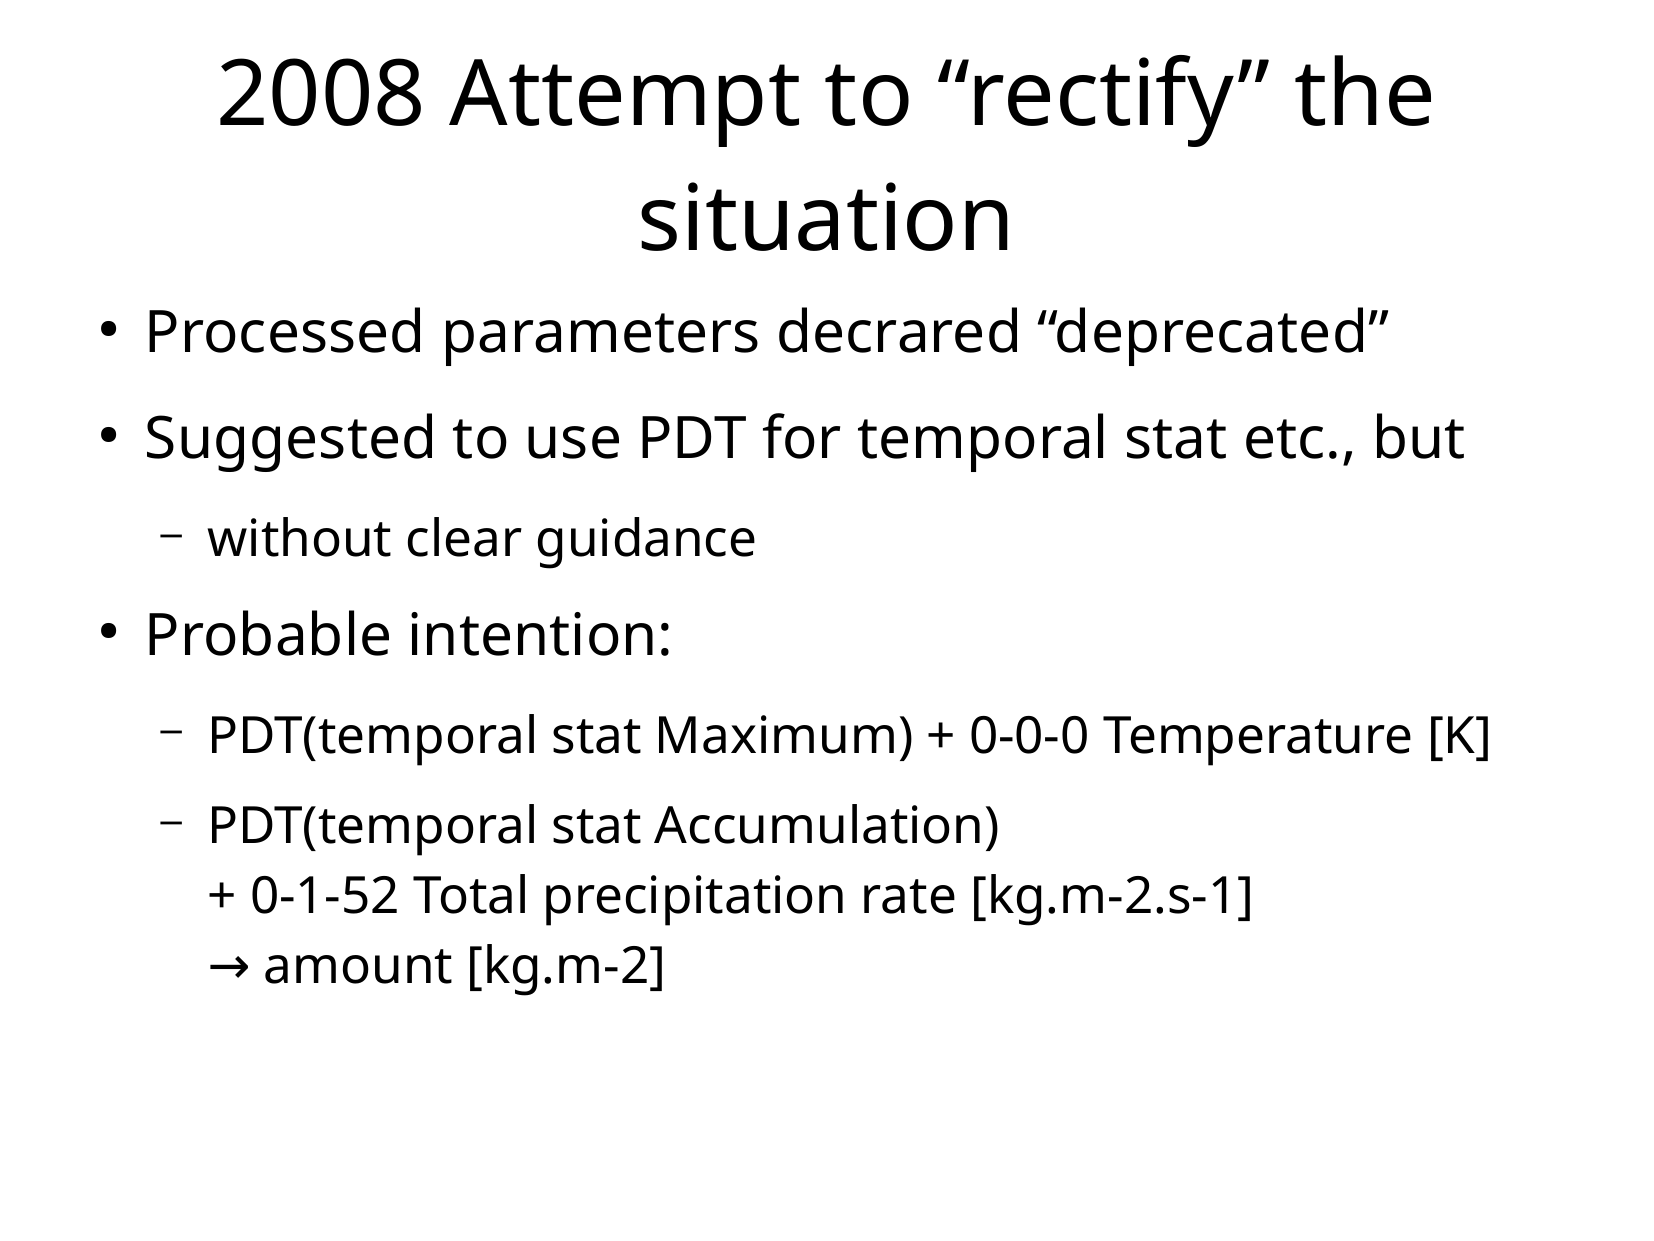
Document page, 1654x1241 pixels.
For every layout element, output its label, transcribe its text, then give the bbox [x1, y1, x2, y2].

list Processed parameters decrared “deprecated” Suggested to use PDT for temporal stat etc., but without clear guidance Probable intention: PDT(temporal stat Maximum) + 0-0-0 Temperature [K] PDT(temporal stat Accumulation) + 0-1-52 Total precipitation rate [kg.m-2.s-1] → amount [kg.m-2] [82, 290, 1538, 1010]
title 2008 Attempt to “rectify” the situation [82, 49, 1571, 257]
